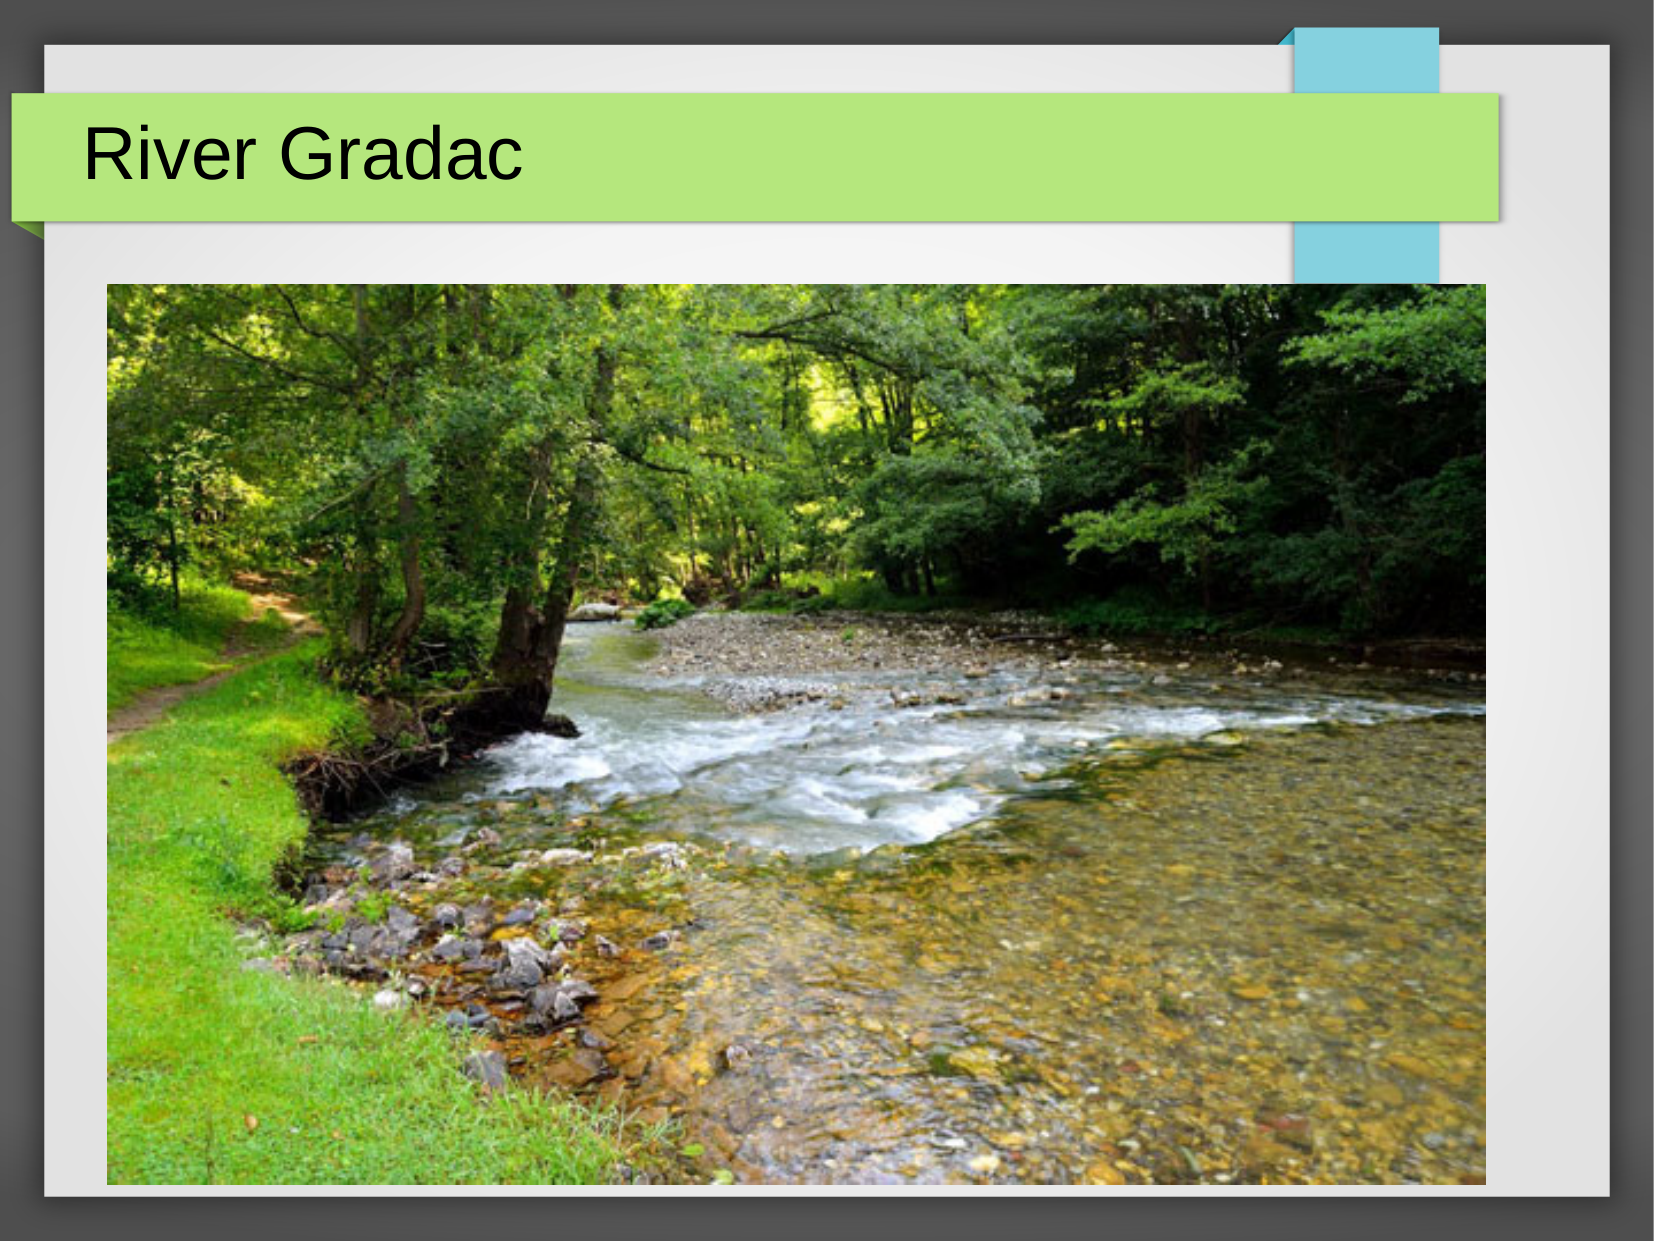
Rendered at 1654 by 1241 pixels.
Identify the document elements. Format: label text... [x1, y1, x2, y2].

title River Gradac [82, 94, 1264, 213]
picture [0, 0, 1654, 1241]
